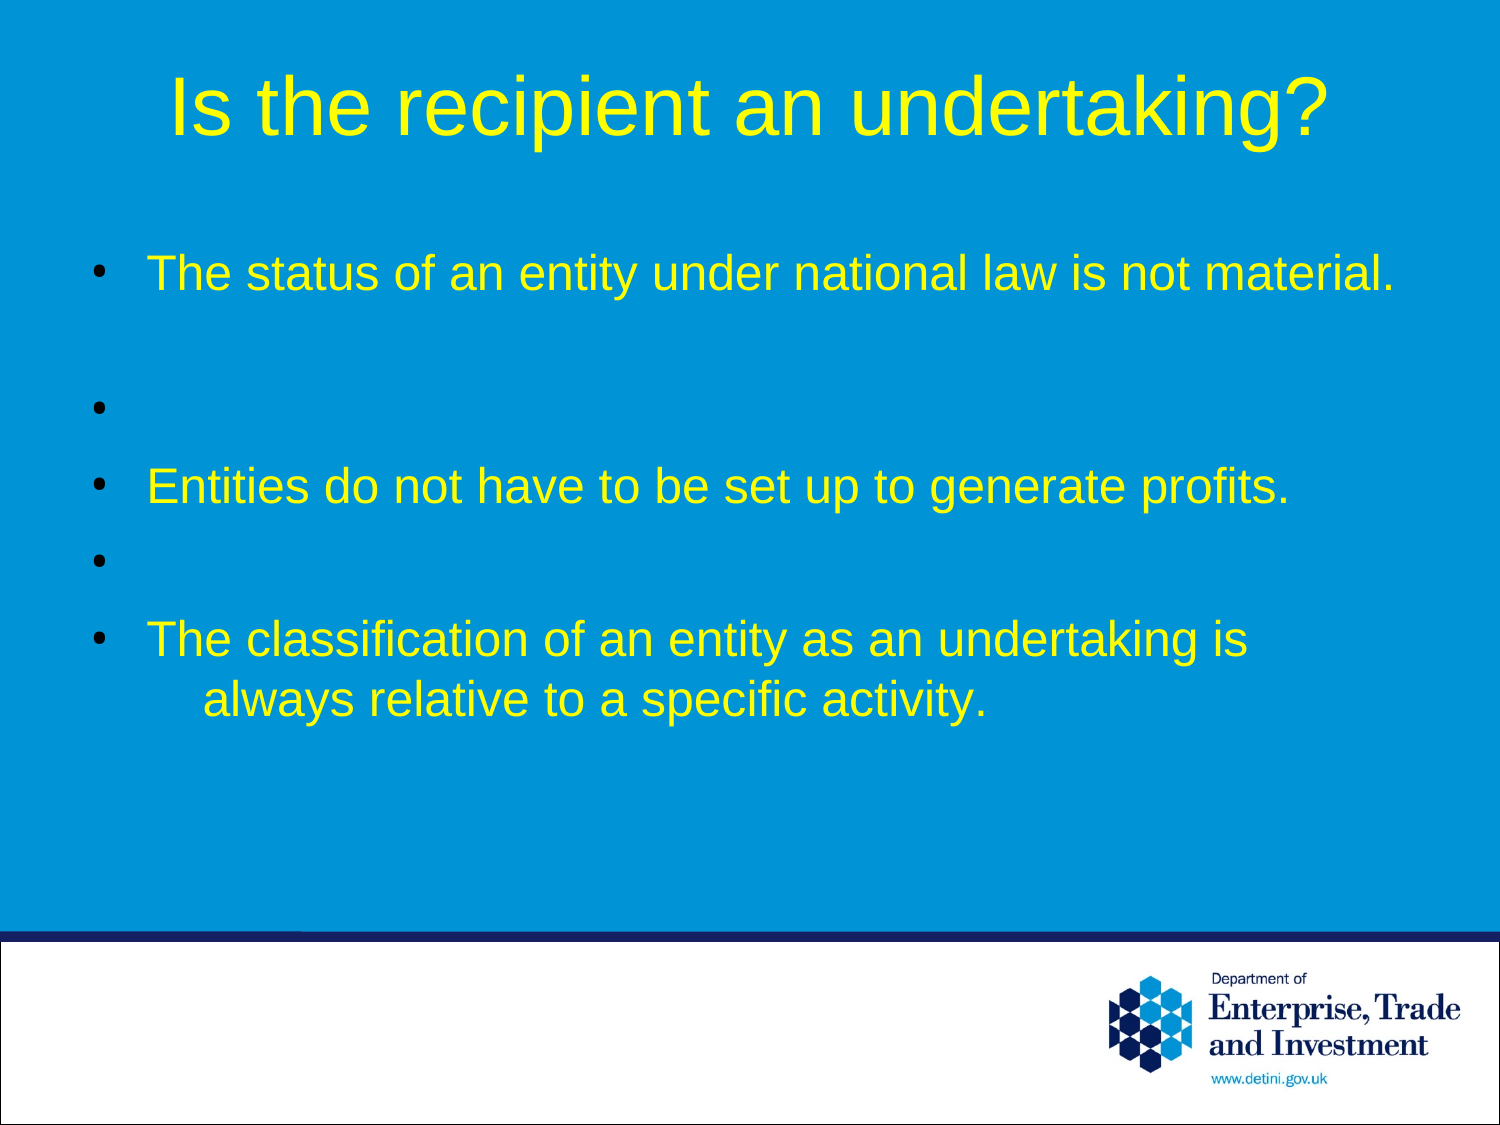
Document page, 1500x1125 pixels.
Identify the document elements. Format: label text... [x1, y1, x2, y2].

title Is the recipient an undertaking? [75, 45, 1426, 232]
list The status of an entity under national law is not material. Entities do not have to be set up to generate profits. The classification of an entity as an undertaking is always relative to a specific activity. [75, 232, 1426, 976]
